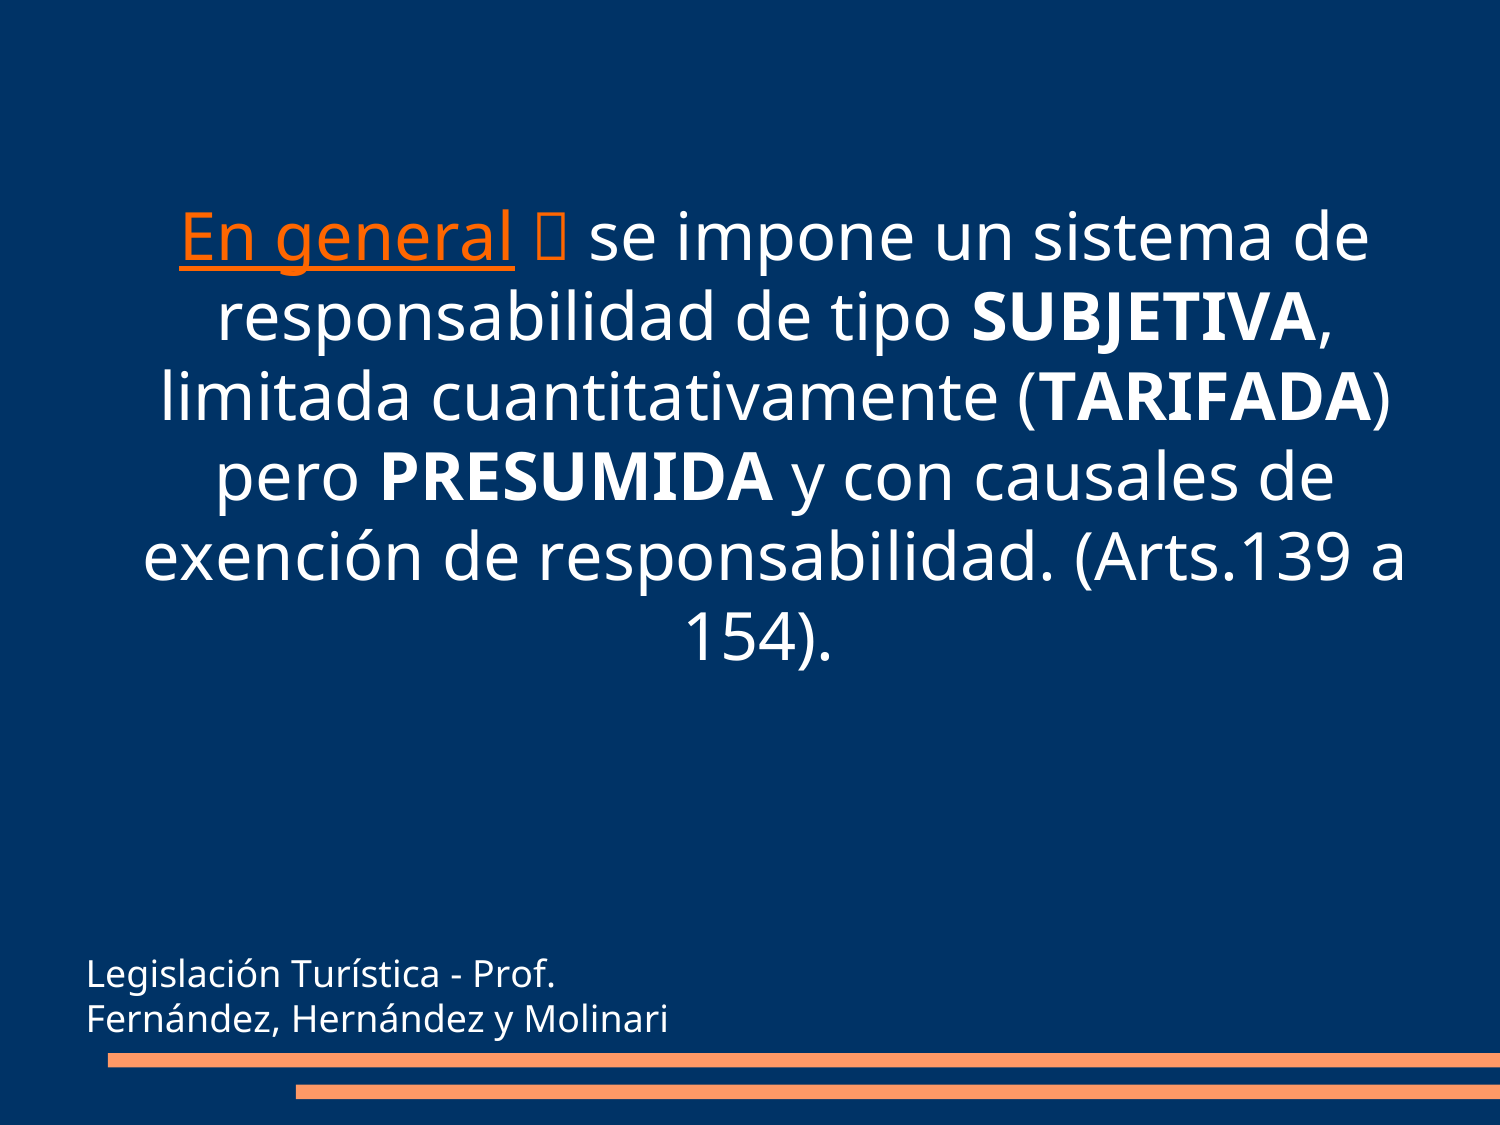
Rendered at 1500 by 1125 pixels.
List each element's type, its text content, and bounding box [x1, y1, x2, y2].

list En general  se impone un sistema de responsabilidad de tipo SUBJETIVA, limitada cuantitativamente (TARIFADA) pero PRESUMIDA y con causales de exención de responsabilidad. (Arts.139 a 154). [75, 70, 1477, 898]
footer Legislación Turística - Prof. Fernández, Hernández y Molinari [70, 942, 770, 993]
